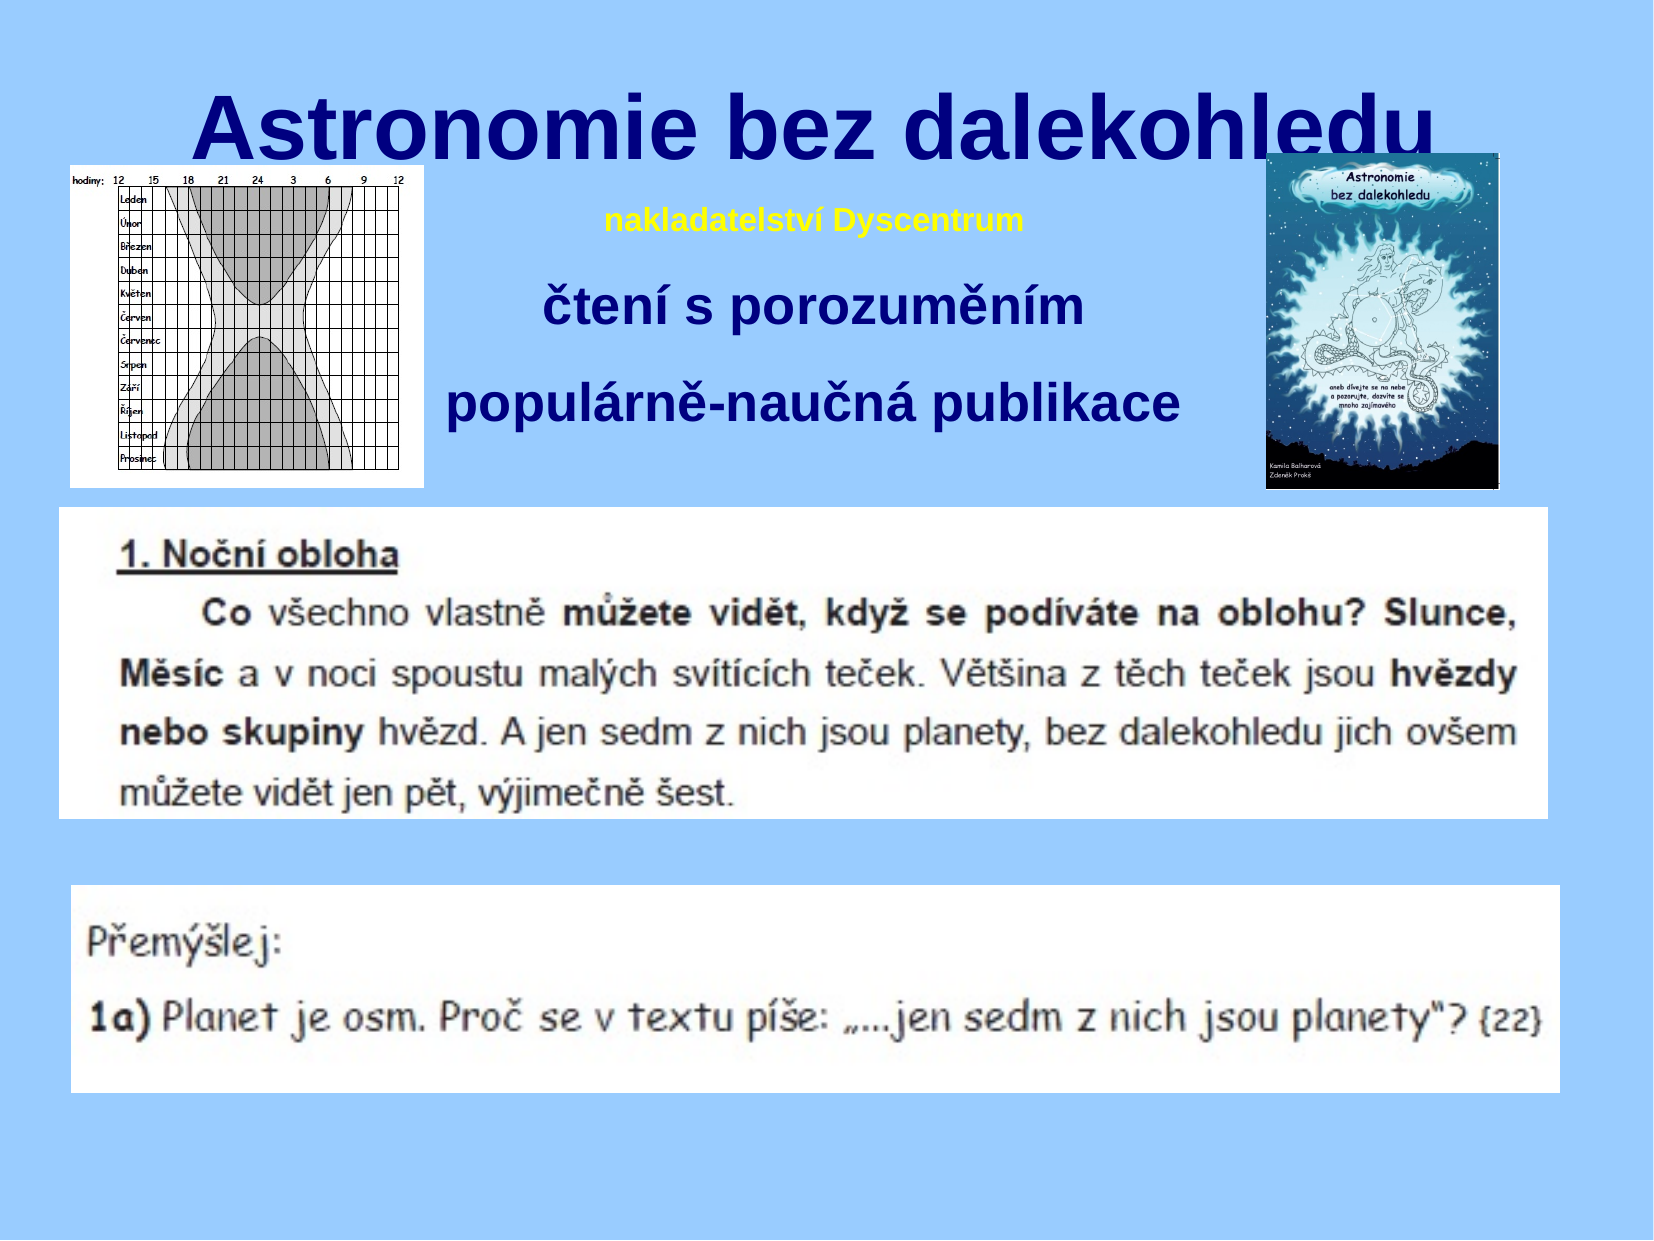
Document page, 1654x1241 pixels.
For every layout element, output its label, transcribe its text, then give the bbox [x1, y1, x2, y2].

picture [70, 165, 424, 489]
picture [1266, 153, 1501, 490]
picture [71, 885, 1560, 1093]
title Astronomie bez dalekohledu nakladatelství Dyscentrum čtení s porozuměním populárně-naučná publikace [70, 0, 1559, 514]
picture [59, 507, 1548, 819]
